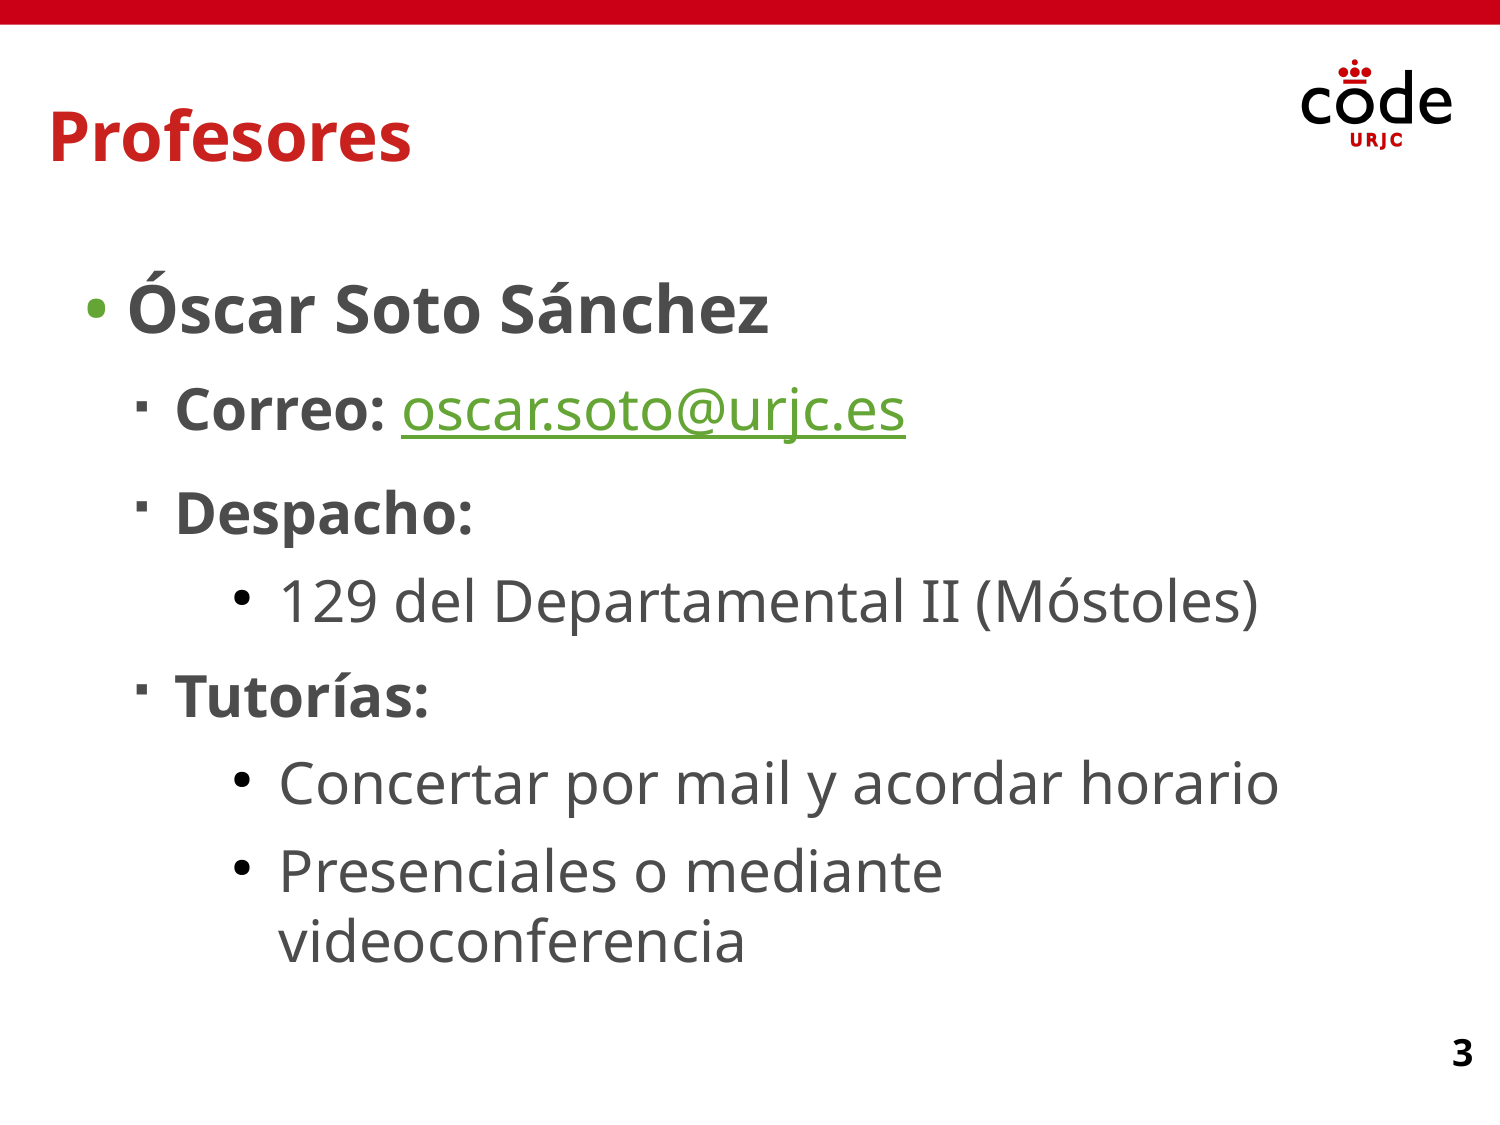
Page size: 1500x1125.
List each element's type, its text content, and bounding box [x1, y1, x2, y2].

title Profesores [32, 79, 1383, 189]
list Óscar Soto Sánchez Correo: oscar.soto@urjc.es Despacho: 129 del Departamental II (Móstoles) Tutorías: Concertar por mail y acordar horario Presenciales o mediante videoconferencia [51, 259, 1436, 1013]
picture [1284, 50, 1468, 161]
